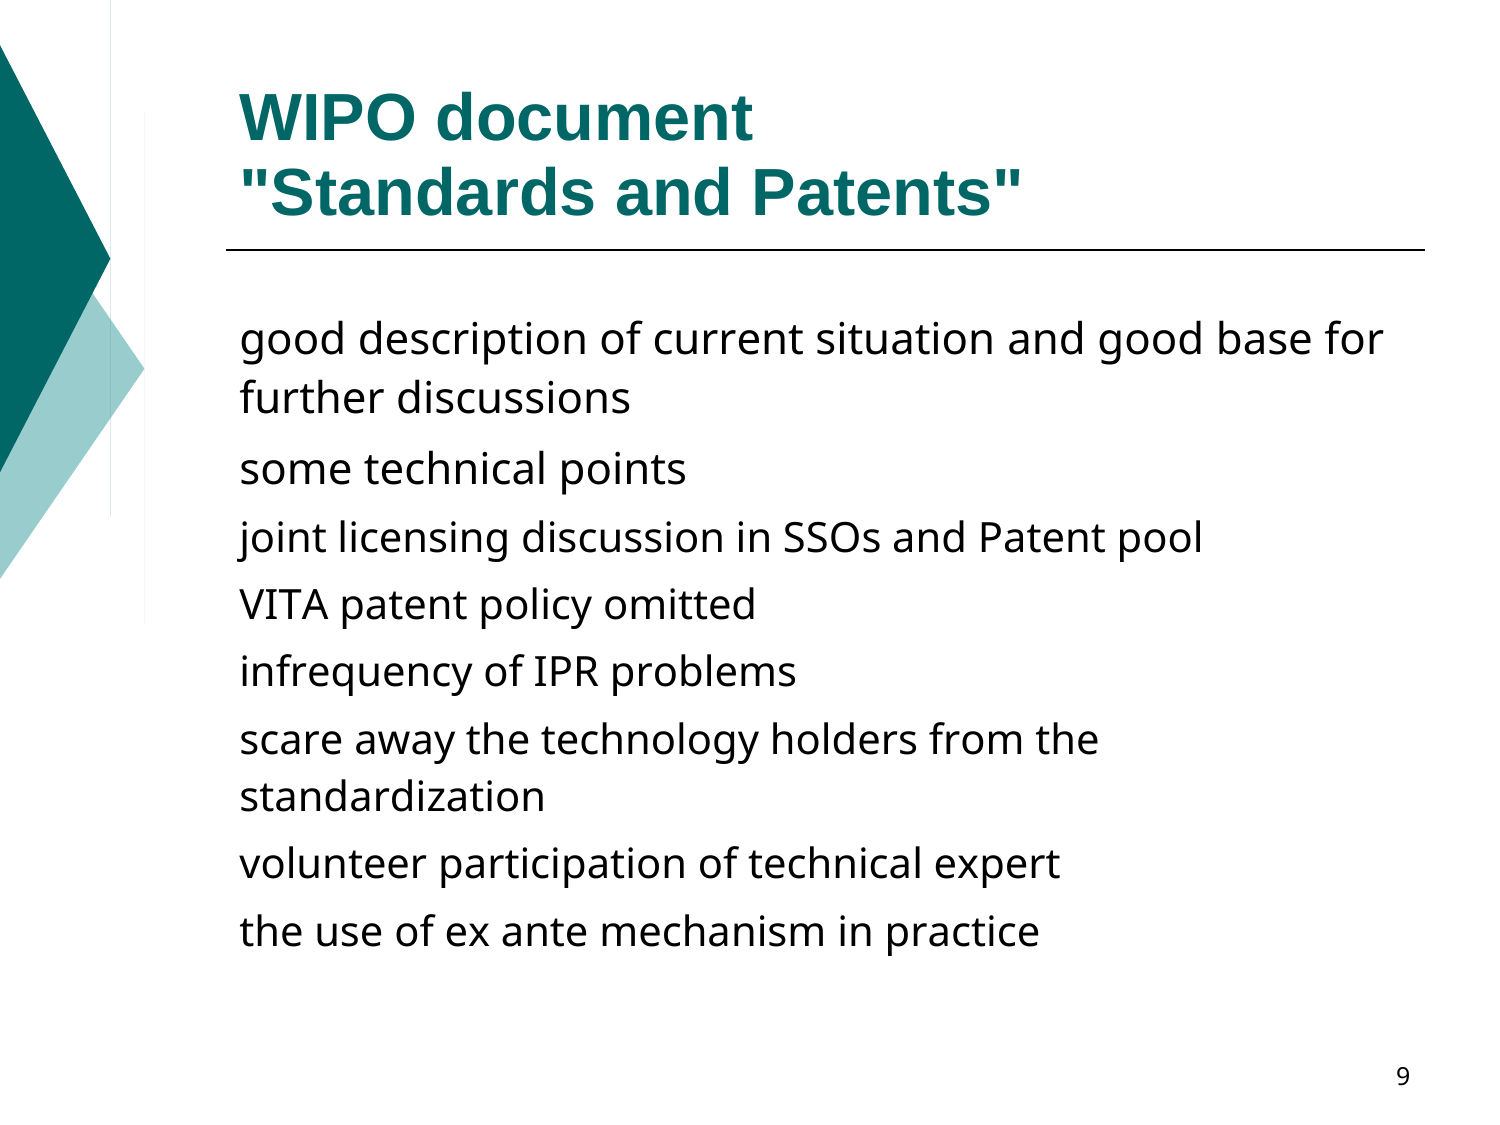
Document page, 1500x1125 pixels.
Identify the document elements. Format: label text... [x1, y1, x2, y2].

title WIPO document "Standards and Patents" [224, 49, 1425, 237]
list good description of current situation and good base for further discussions some technical points joint licensing discussion in SSOs and Patent pool VITA patent policy omitted infrequency of IPR problems scare away the technology holders from the standardization volunteer participation of technical expert the use of ex ante mechanism in practice [224, 299, 1425, 975]
